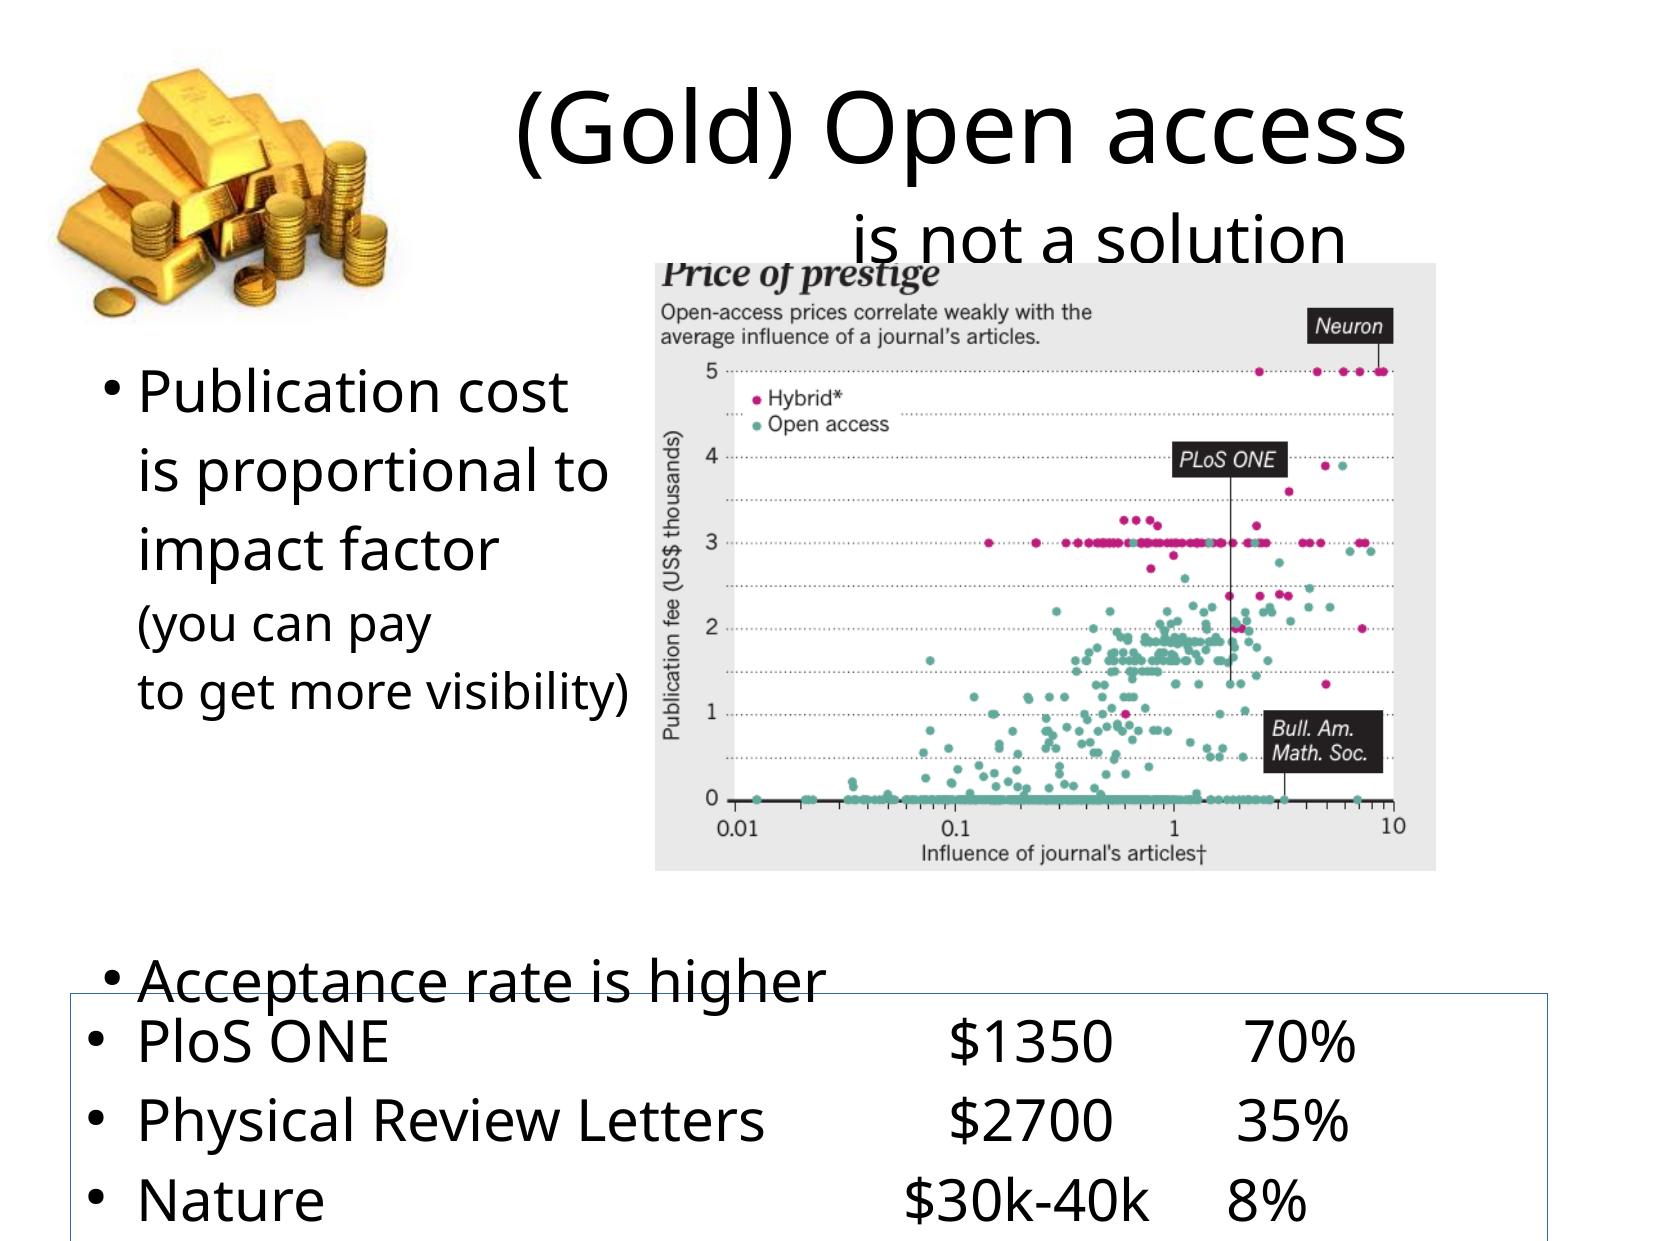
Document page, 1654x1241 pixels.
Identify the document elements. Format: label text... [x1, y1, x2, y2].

text_box (Gold) Open access is not a solution [331, 49, 1595, 319]
text_box PloS ONE $1350 70% Physical Review Letters $2700 35% Nature $30k-40k 8% [70, 993, 1548, 1223]
picture [23, 48, 441, 345]
text_box Publication cost is proportional to impact factor (you can pay to get more visibility) Acceptance rate is higher [87, 342, 1619, 960]
picture [655, 263, 1436, 871]
